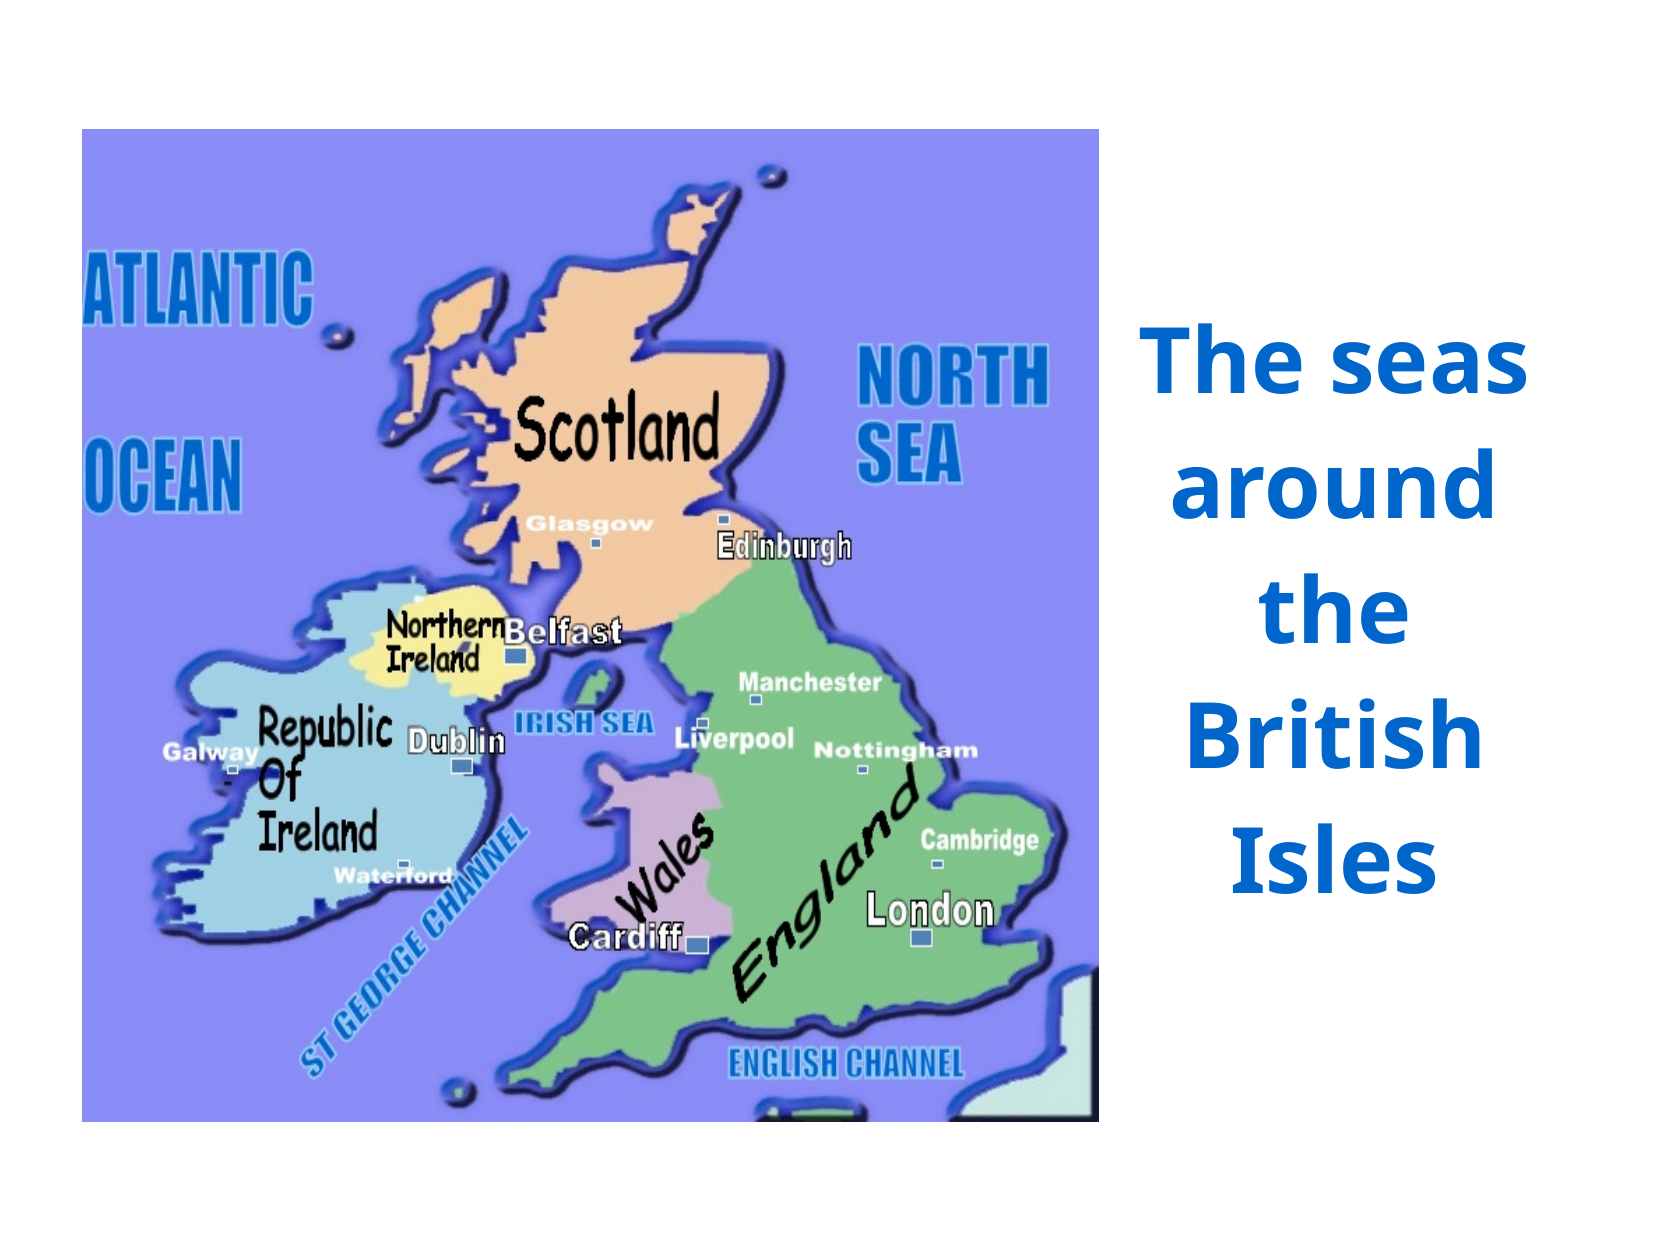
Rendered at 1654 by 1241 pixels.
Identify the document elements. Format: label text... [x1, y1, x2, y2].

picture [82, 129, 1099, 1123]
title The seas around the British Isles [1099, 289, 1571, 928]
